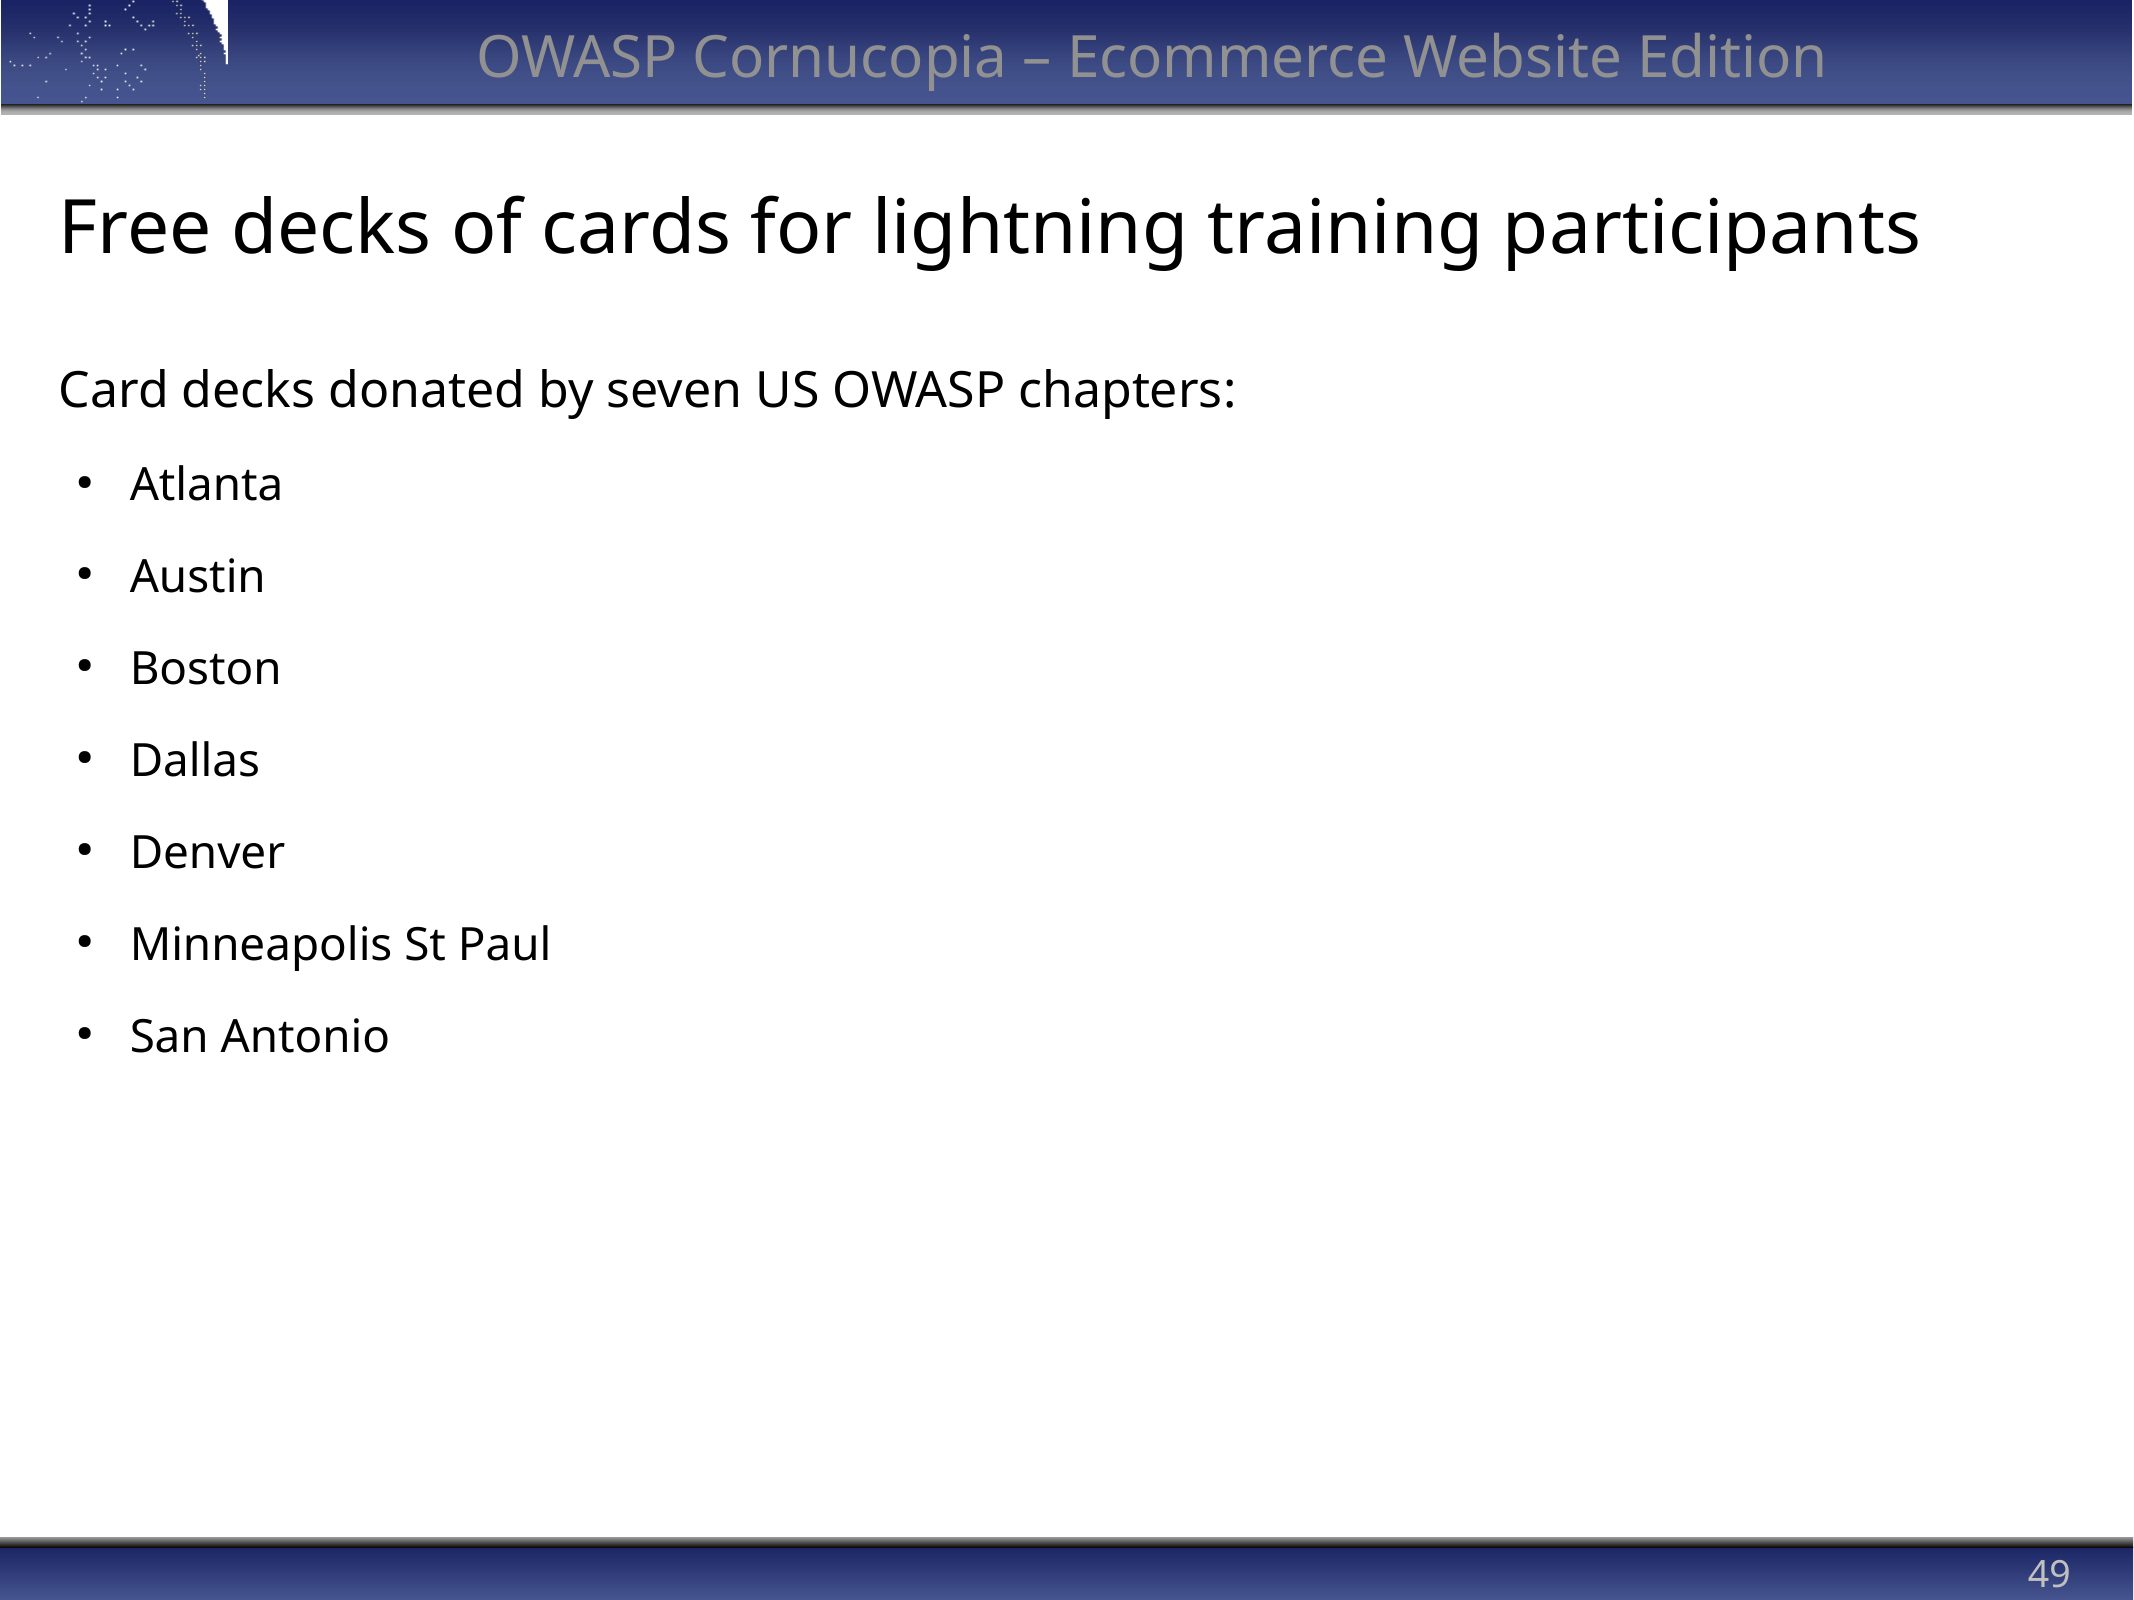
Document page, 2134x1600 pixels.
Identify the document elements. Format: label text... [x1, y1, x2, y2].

title Free decks of cards for lightning training participants [58, 124, 2126, 325]
list Card decks donated by seven US OWASP chapters: Atlanta Austin Boston Dallas Denver Minneapolis St Paul San Antonio [58, 354, 2008, 1536]
